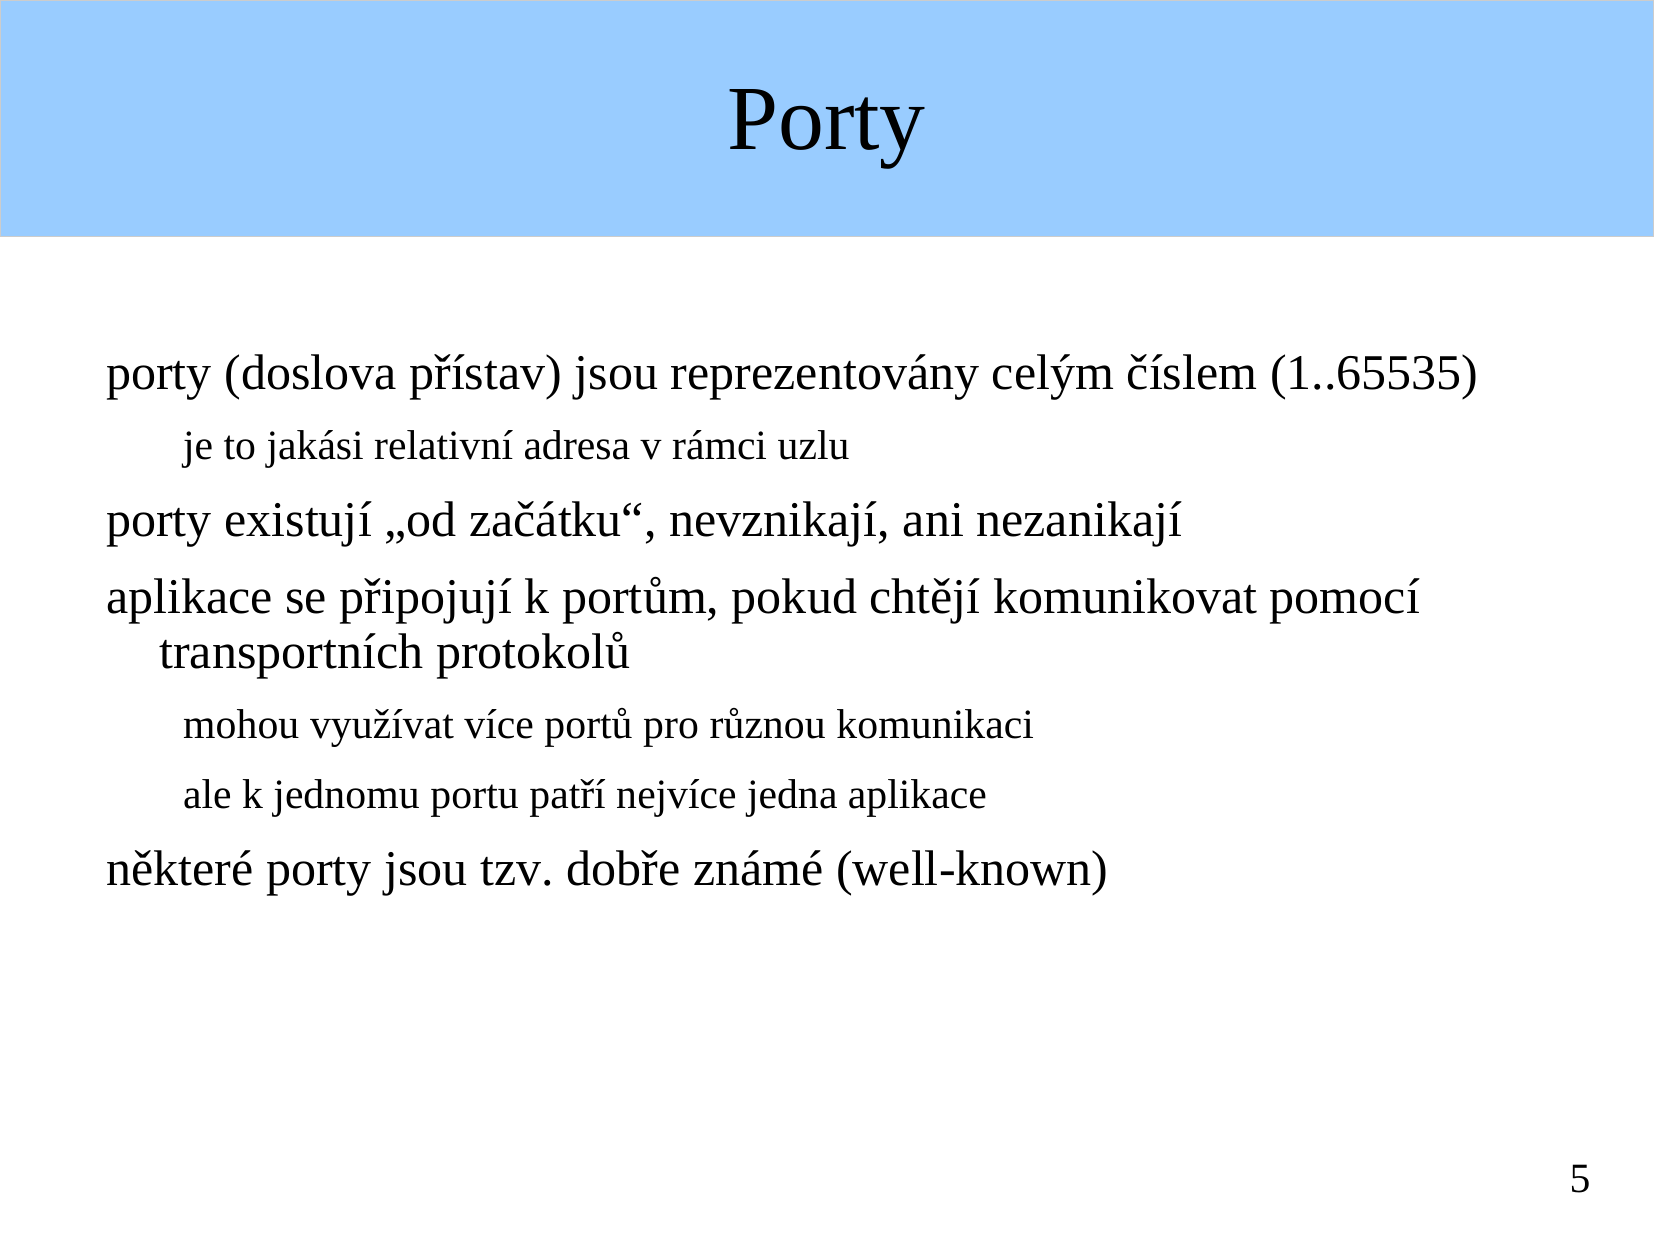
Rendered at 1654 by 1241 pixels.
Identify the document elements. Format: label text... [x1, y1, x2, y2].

list porty (doslova přístav) jsou reprezentovány celým číslem (1..65535) je to jakási relativní adresa v rámci uzlu porty existují „od začátku“, nevznikají, ani nezanikají aplikace se připojují k portům, pokud chtějí komunikovat pomocí transportních protokolů mohou využívat více portů pro různou komunikaci ale k jednomu portu patří nejvíce jedna aplikace některé porty jsou tzv. dobře známé (well-known) [88, 344, 1565, 1172]
title Porty [0, 0, 1654, 237]
